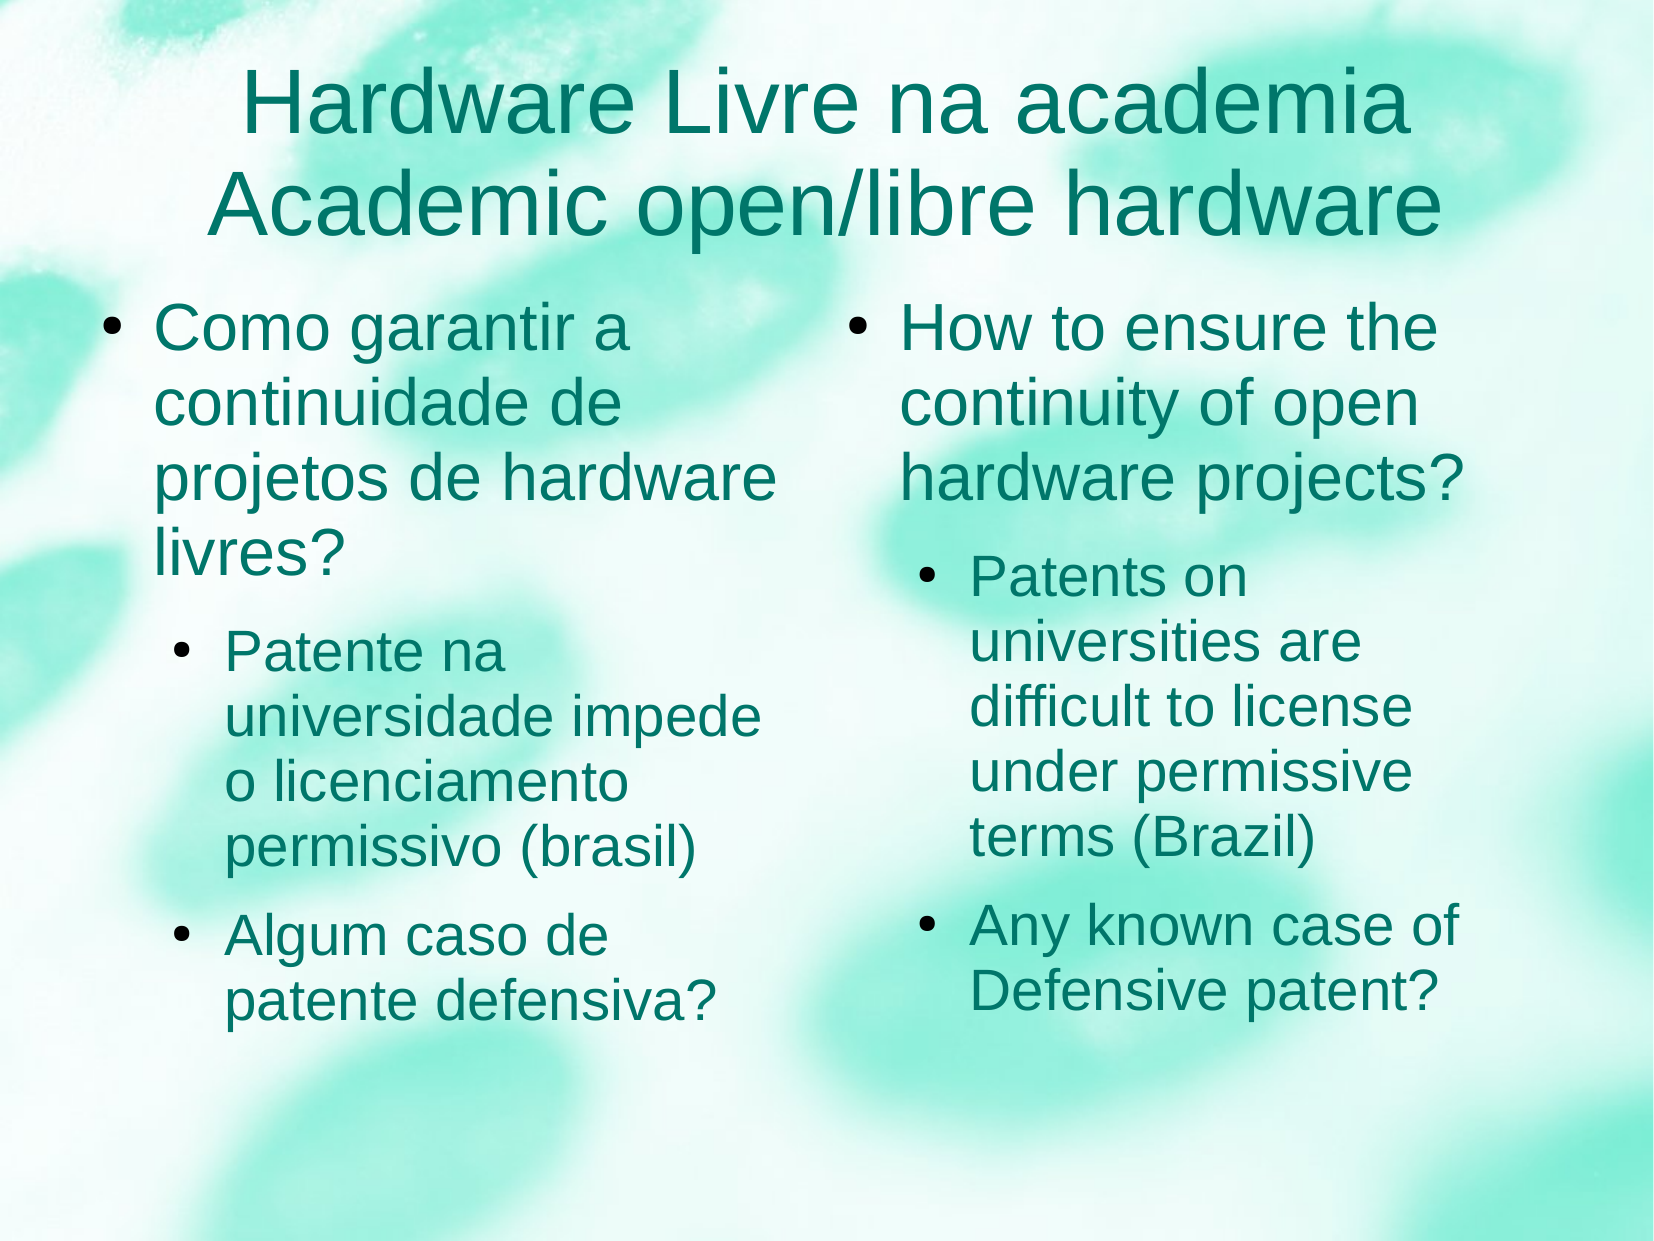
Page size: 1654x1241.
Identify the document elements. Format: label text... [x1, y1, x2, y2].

title Hardware Livre na academia Academic open/libre hardware [82, 49, 1571, 257]
picture [0, 0, 1654, 1241]
list Como garantir a continuidade de projetos de hardware livres? Patente na universidade impede o licenciamento permissivo (brasil) Algum caso de patente defensiva? [82, 290, 793, 1152]
list How to ensure the continuity of open hardware projects? Patents on universities are difficult to license under permissive terms (Brazil) Any known case of Defensive patent? [828, 290, 1539, 1152]
